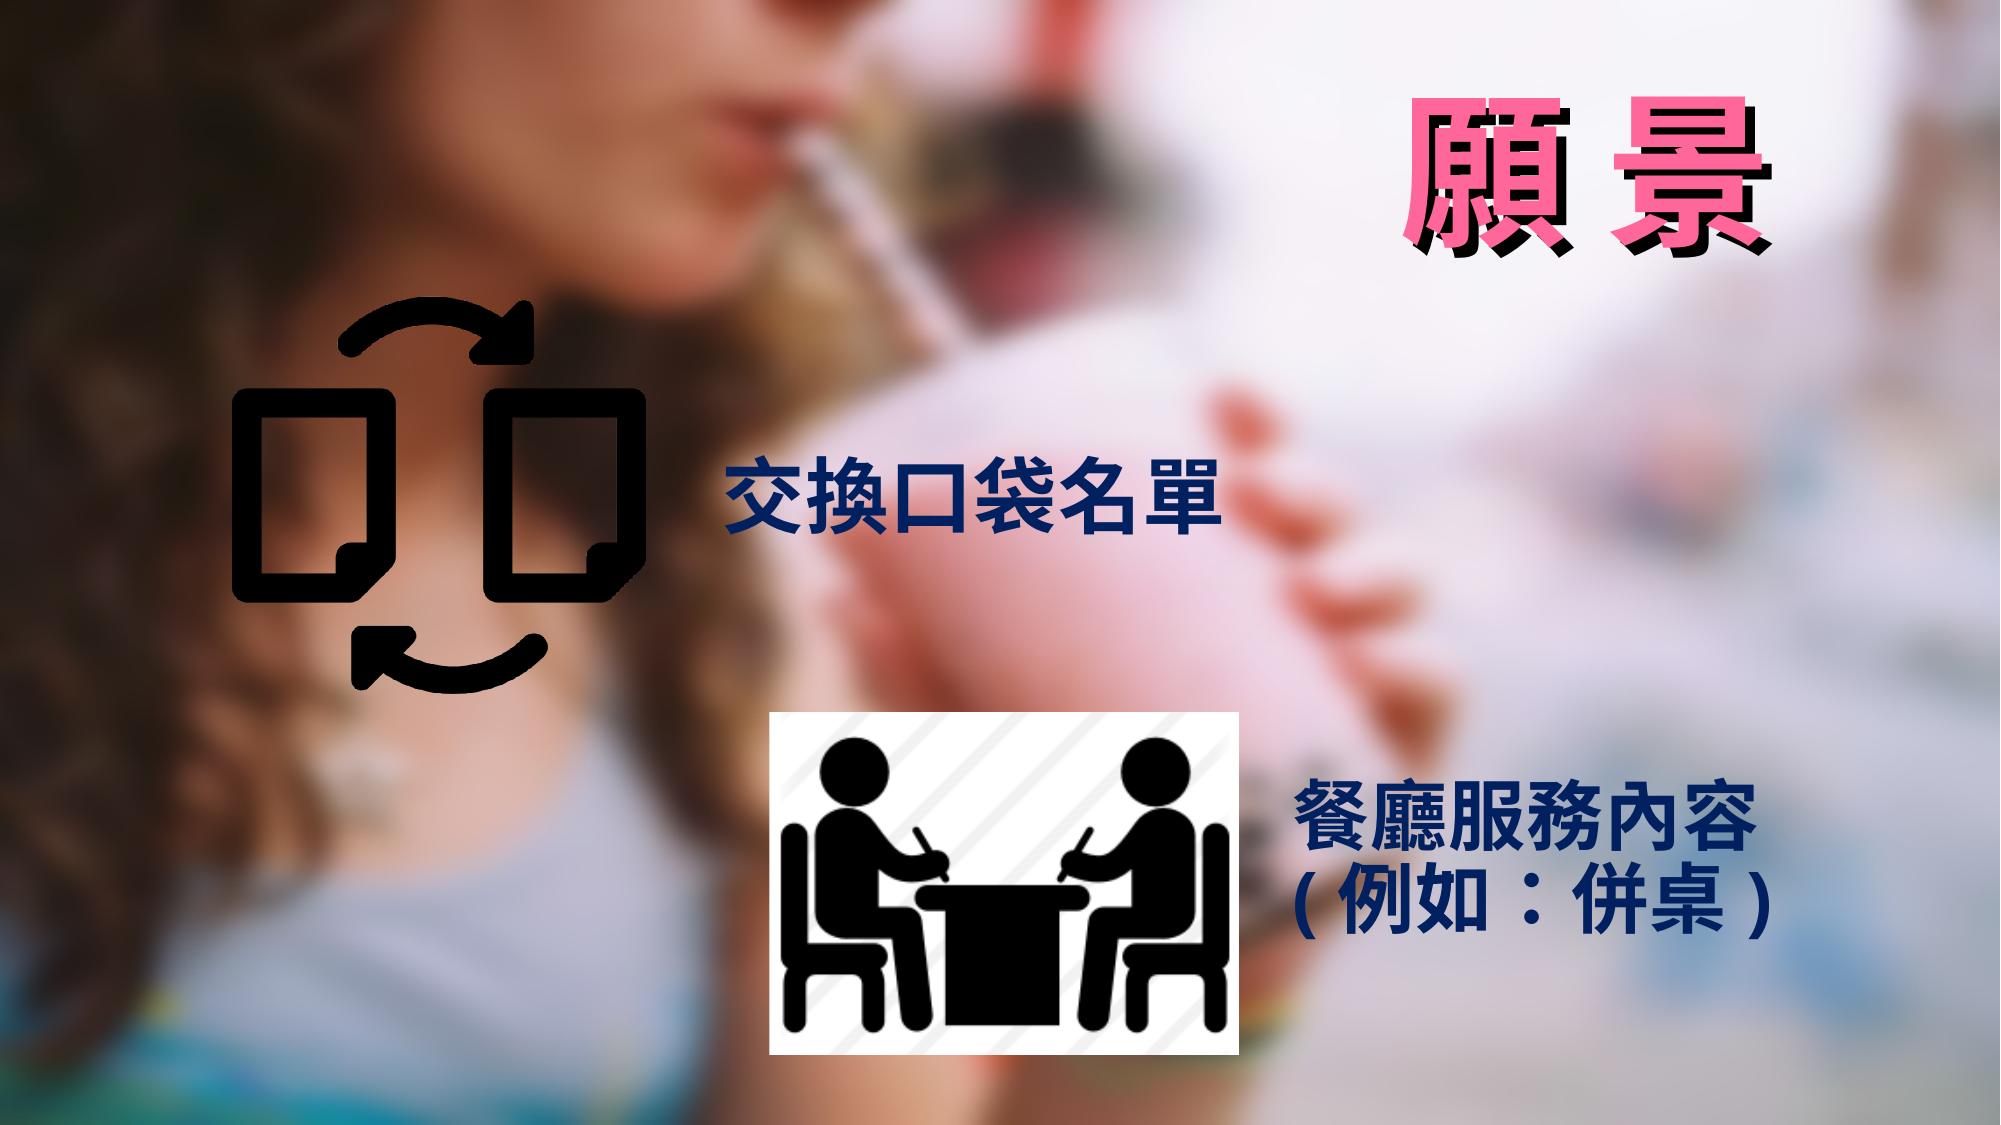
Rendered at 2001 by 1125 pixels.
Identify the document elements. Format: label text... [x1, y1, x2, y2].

title 願 景 [137, 59, 1863, 278]
list 交換口袋名單 [706, 397, 1334, 592]
text_box 餐廳服務內容 (例如：併桌) [1277, 764, 1906, 959]
picture [0, 0, 2000, 1125]
